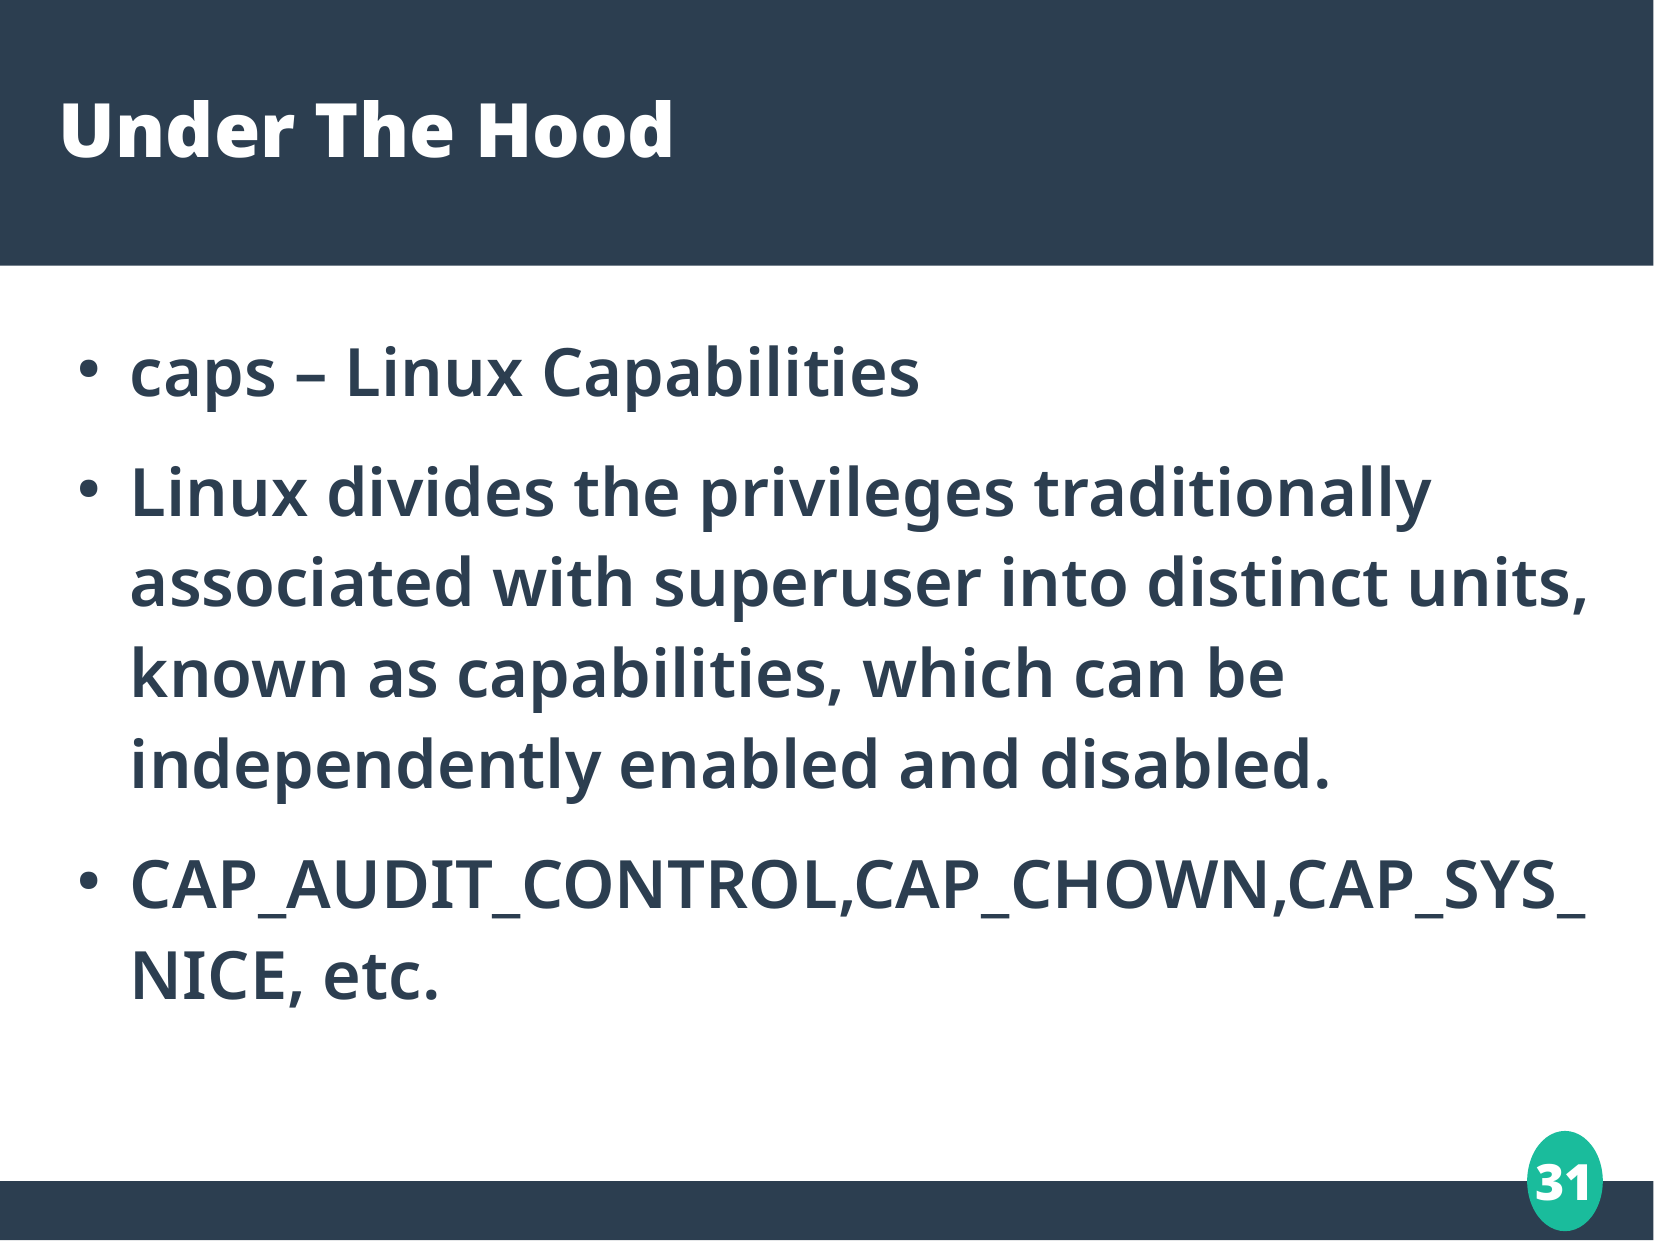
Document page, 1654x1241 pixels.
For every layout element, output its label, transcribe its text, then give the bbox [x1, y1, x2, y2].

list caps – Linux Capabilities Linux divides the privileges traditionally associated with superuser into distinct units, known as capabilities, which can be independently enabled and disabled. CAP_AUDIT_CONTROL,CAP_CHOWN,CAP_SYS_NICE, etc. [59, 324, 1595, 1152]
title Under The Hood [59, 49, 1595, 207]
